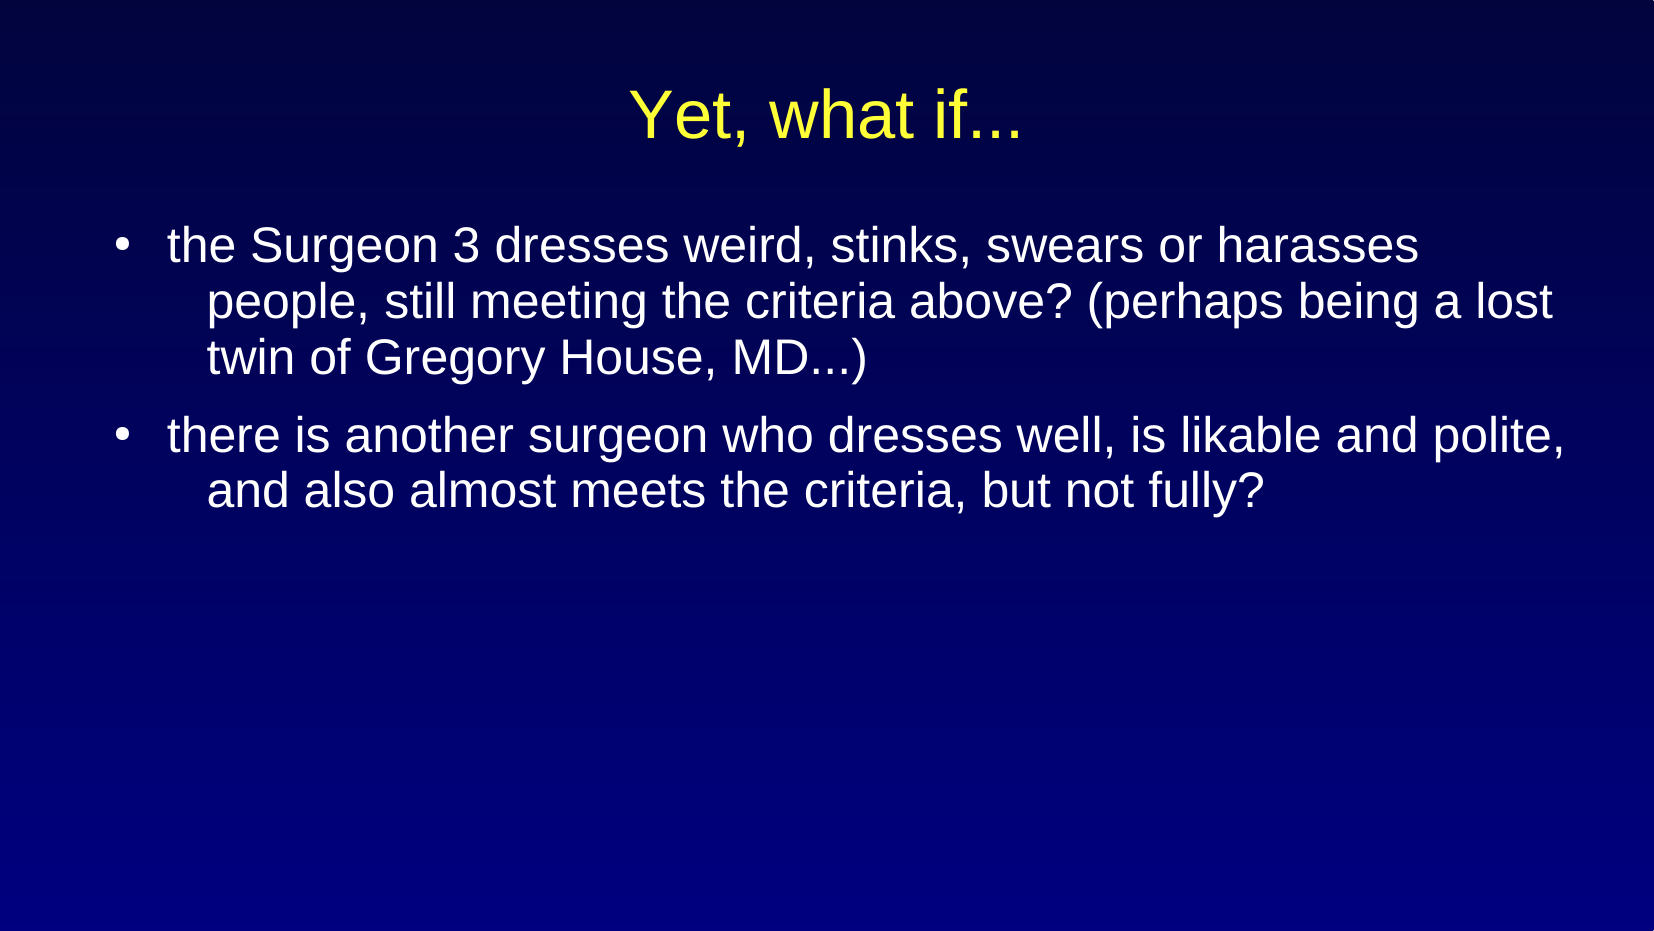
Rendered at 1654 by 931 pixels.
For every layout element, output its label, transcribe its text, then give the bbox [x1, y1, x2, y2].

title Yet, what if... [82, 37, 1571, 193]
list the Surgeon 3 dresses weird, stinks, swears or harasses people, still meeting the criteria above? (perhaps being a lost twin of Gregory House, MD...) there is another surgeon who dresses well, is likable and polite, and also almost meets the criteria, but not fully? [82, 217, 1571, 758]
